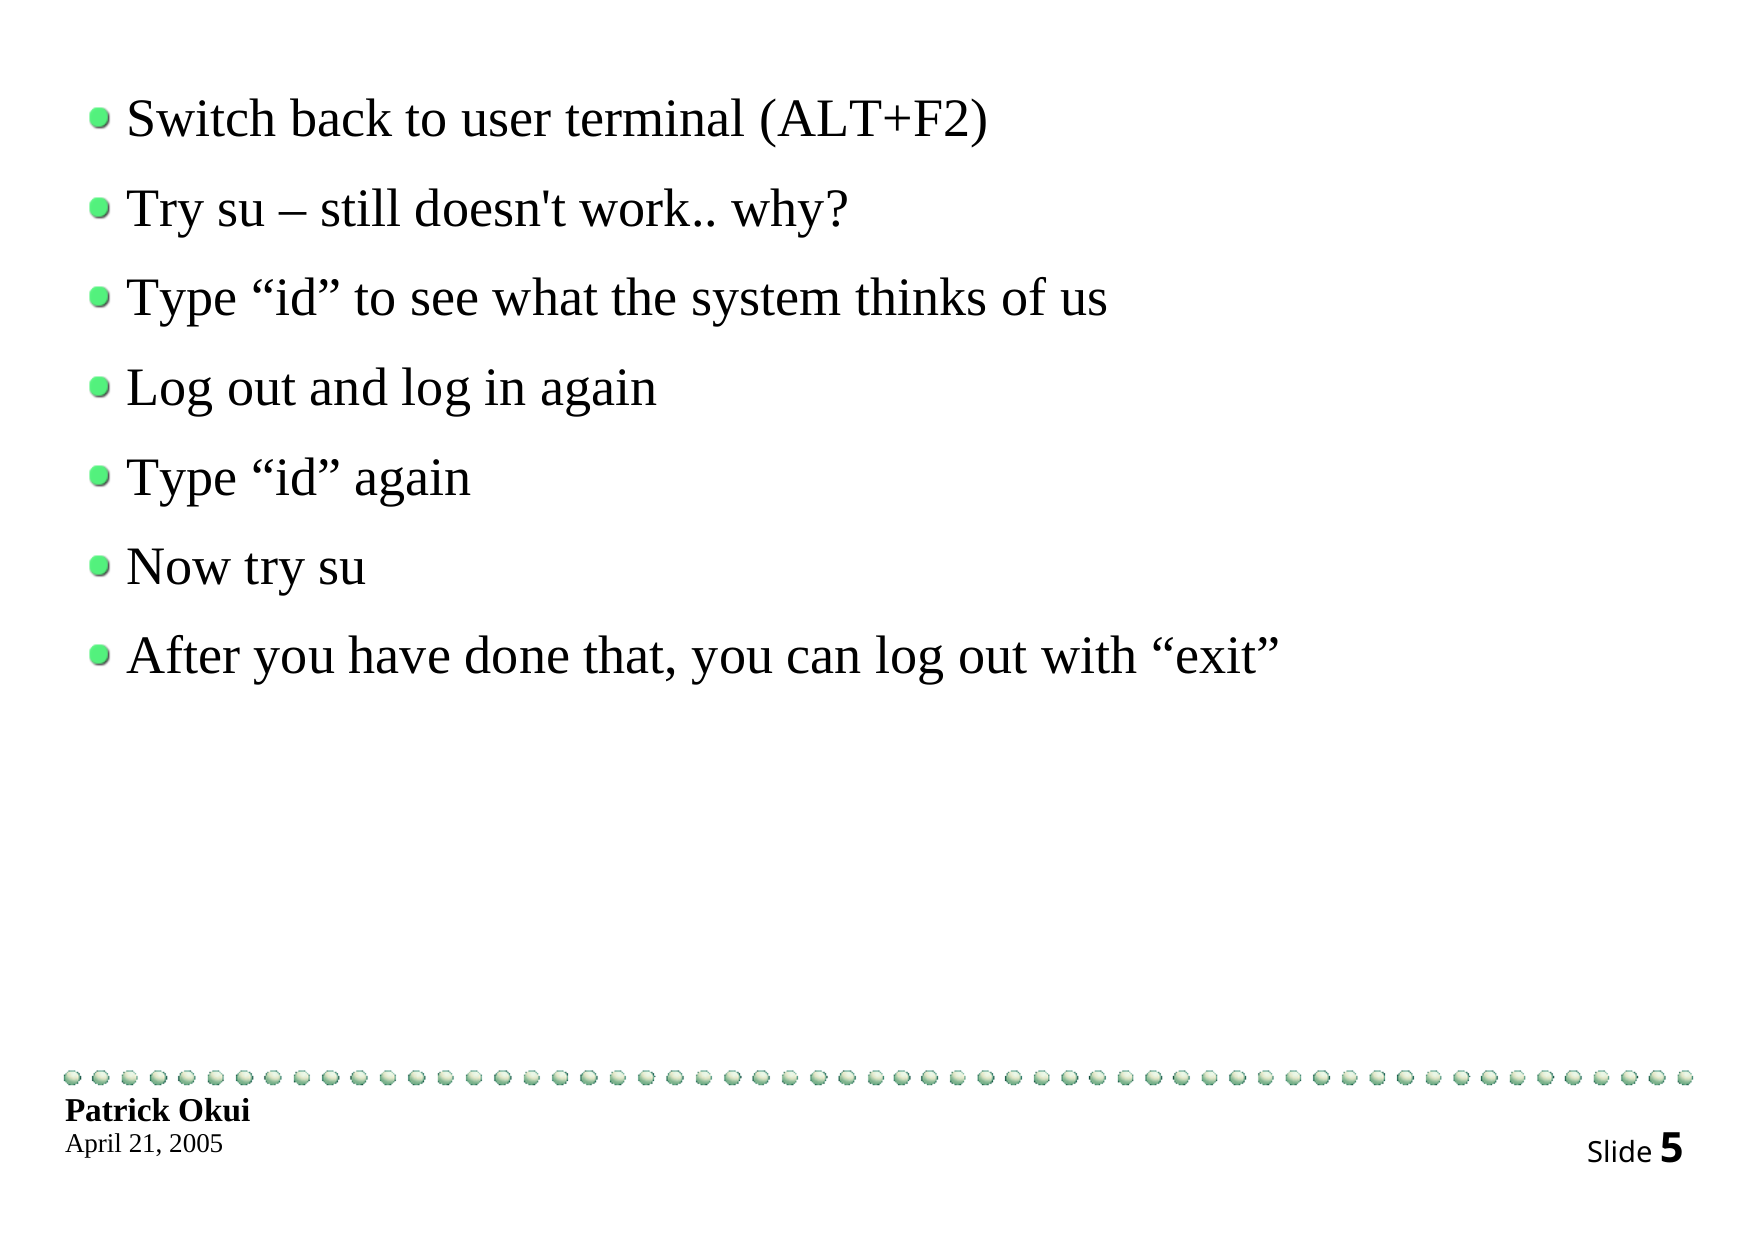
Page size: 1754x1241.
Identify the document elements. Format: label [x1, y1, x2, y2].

picture [88, 554, 112, 579]
picture [59, 1069, 1695, 1087]
picture [88, 196, 112, 221]
picture [88, 106, 112, 131]
picture [88, 643, 112, 668]
picture [88, 285, 112, 310]
picture [88, 464, 112, 489]
picture [88, 375, 112, 400]
